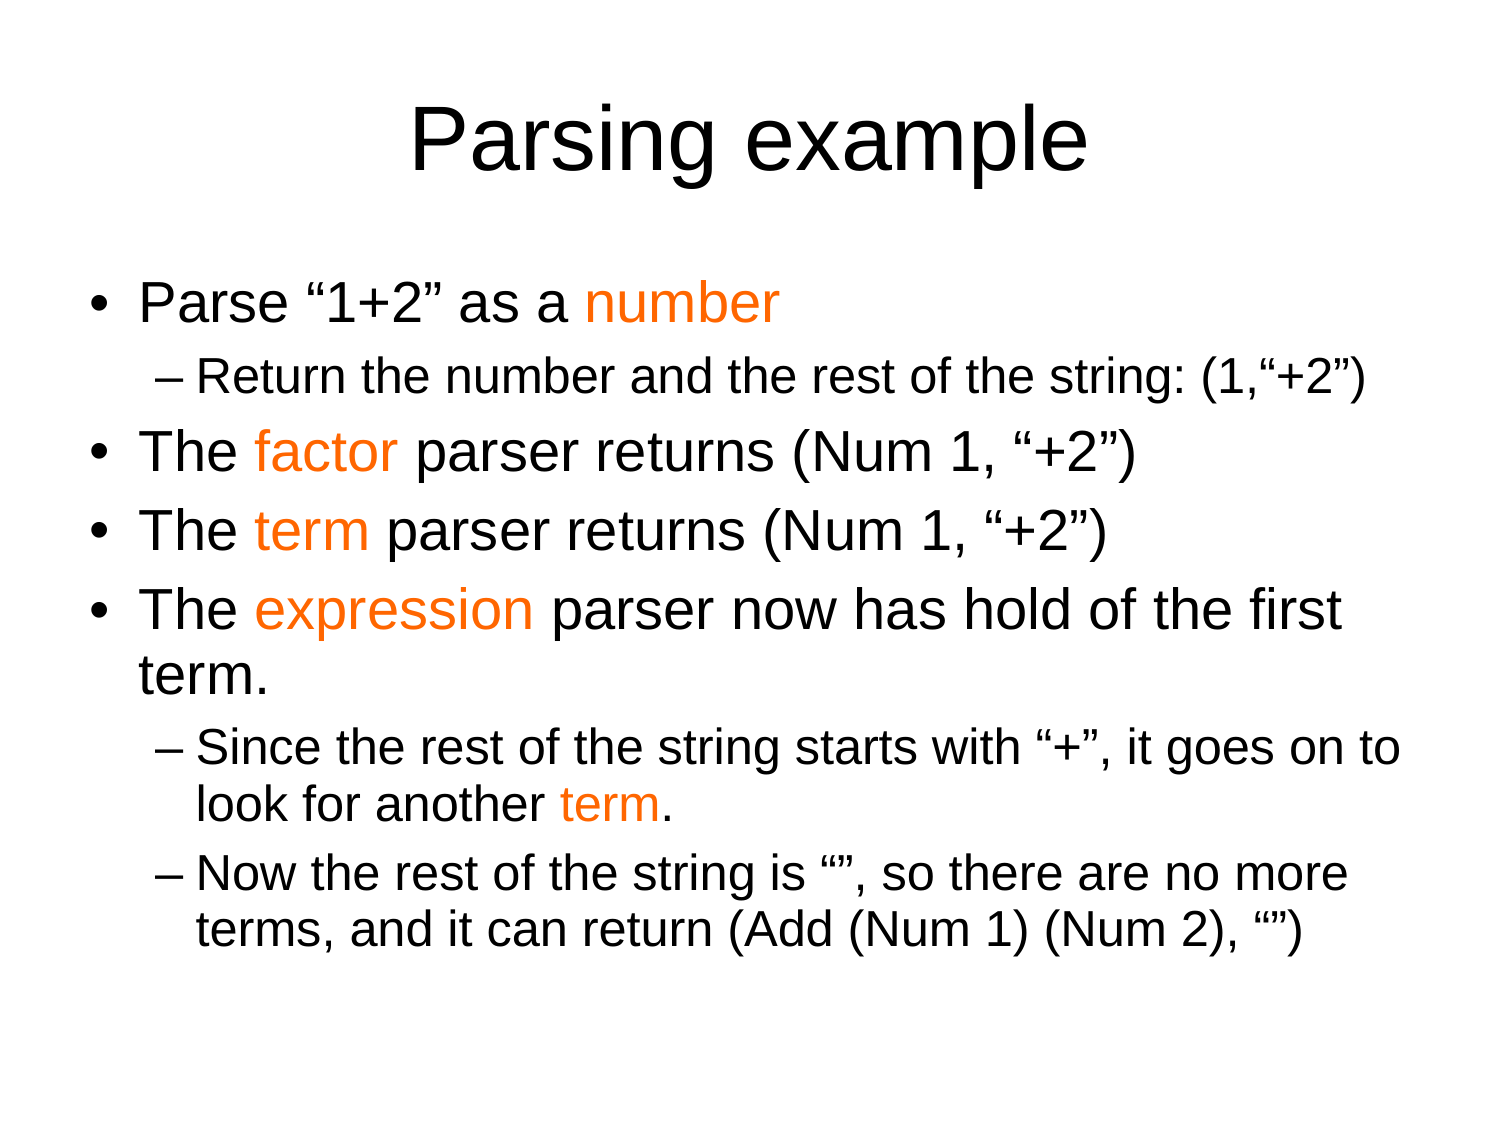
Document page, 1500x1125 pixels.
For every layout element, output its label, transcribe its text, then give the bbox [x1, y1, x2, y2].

title Parsing example [75, 45, 1426, 233]
list Parse “1+2” as a number Return the number and the rest of the string: (1,“+2”) The factor parser returns (Num 1, “+2”) The term parser returns (Num 1, “+2”) The expression parser now has hold of the first term. Since the rest of the string starts with “+”, it goes on to look for another term. Now the rest of the string is “”, so there are no more terms, and it can return (Add (Num 1) (Num 2), “”) [75, 262, 1426, 976]
